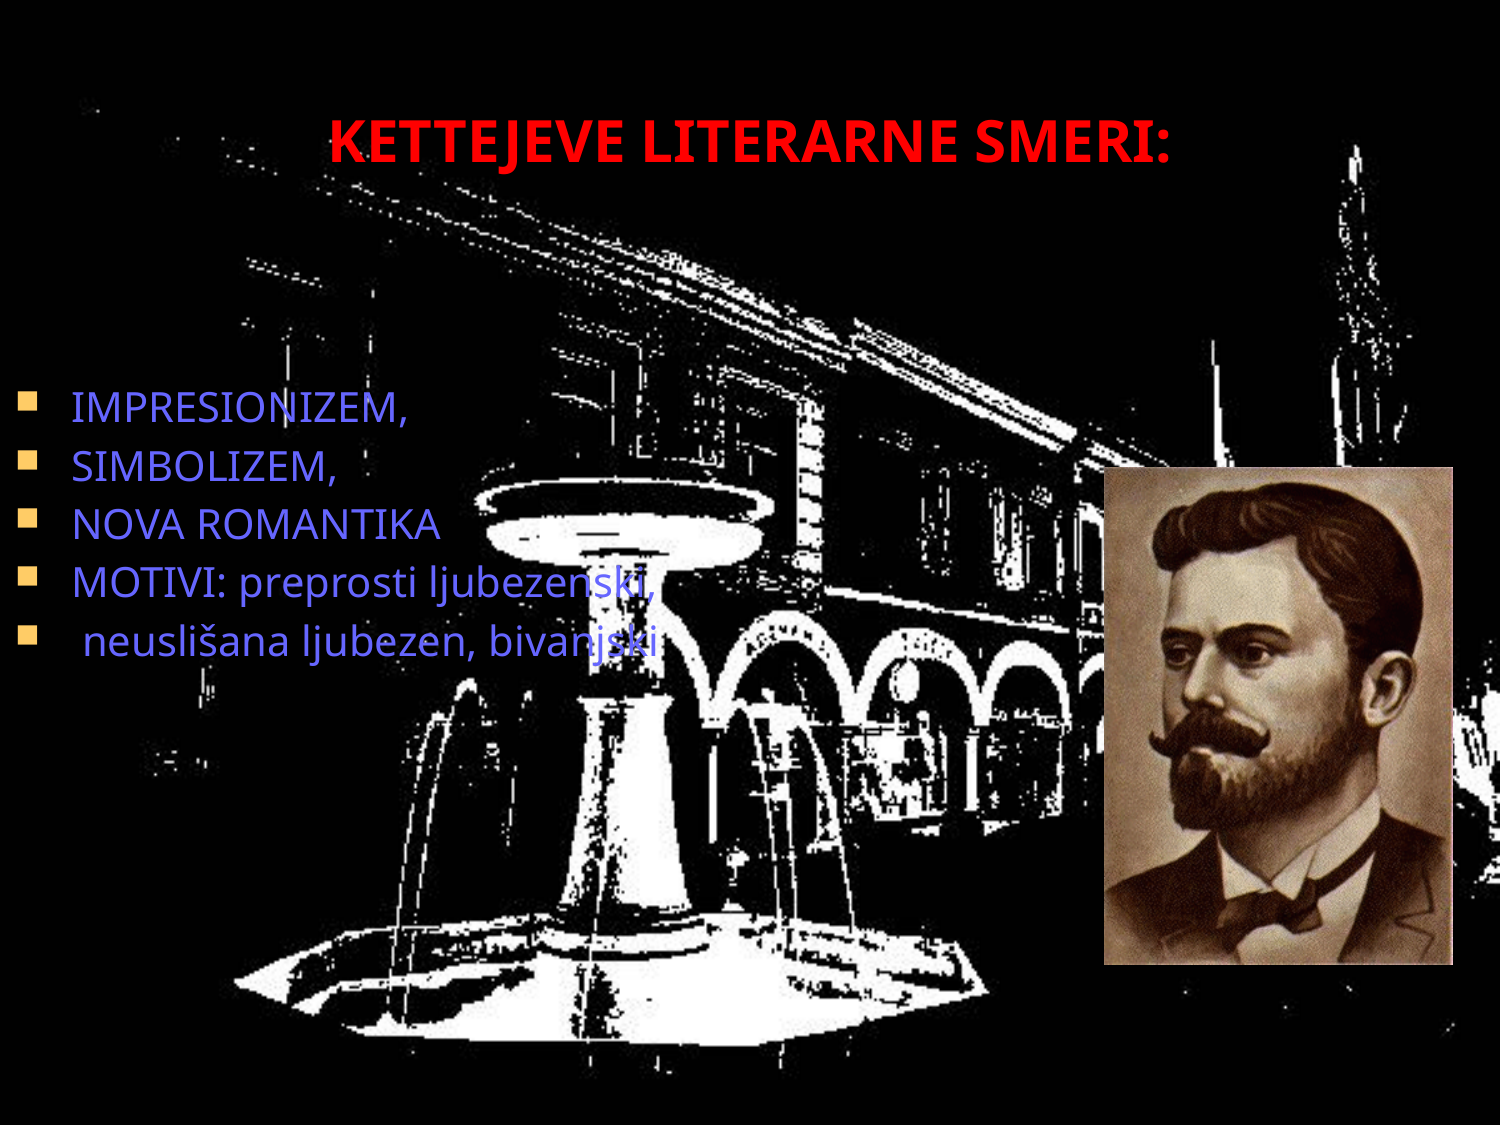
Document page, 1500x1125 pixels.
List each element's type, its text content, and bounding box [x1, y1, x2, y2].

list IMPRESIONIZEM, SIMBOLIZEM, NOVA ROMANTIKA MOTIVI: preprosti ljubezenski, neuslišana ljubezen, bivanjski [0, 373, 1500, 1125]
picture [0, 0, 1500, 373]
picture [1104, 467, 1453, 965]
title KETTEJEVE LITERARNE SMERI: [75, 45, 1425, 233]
